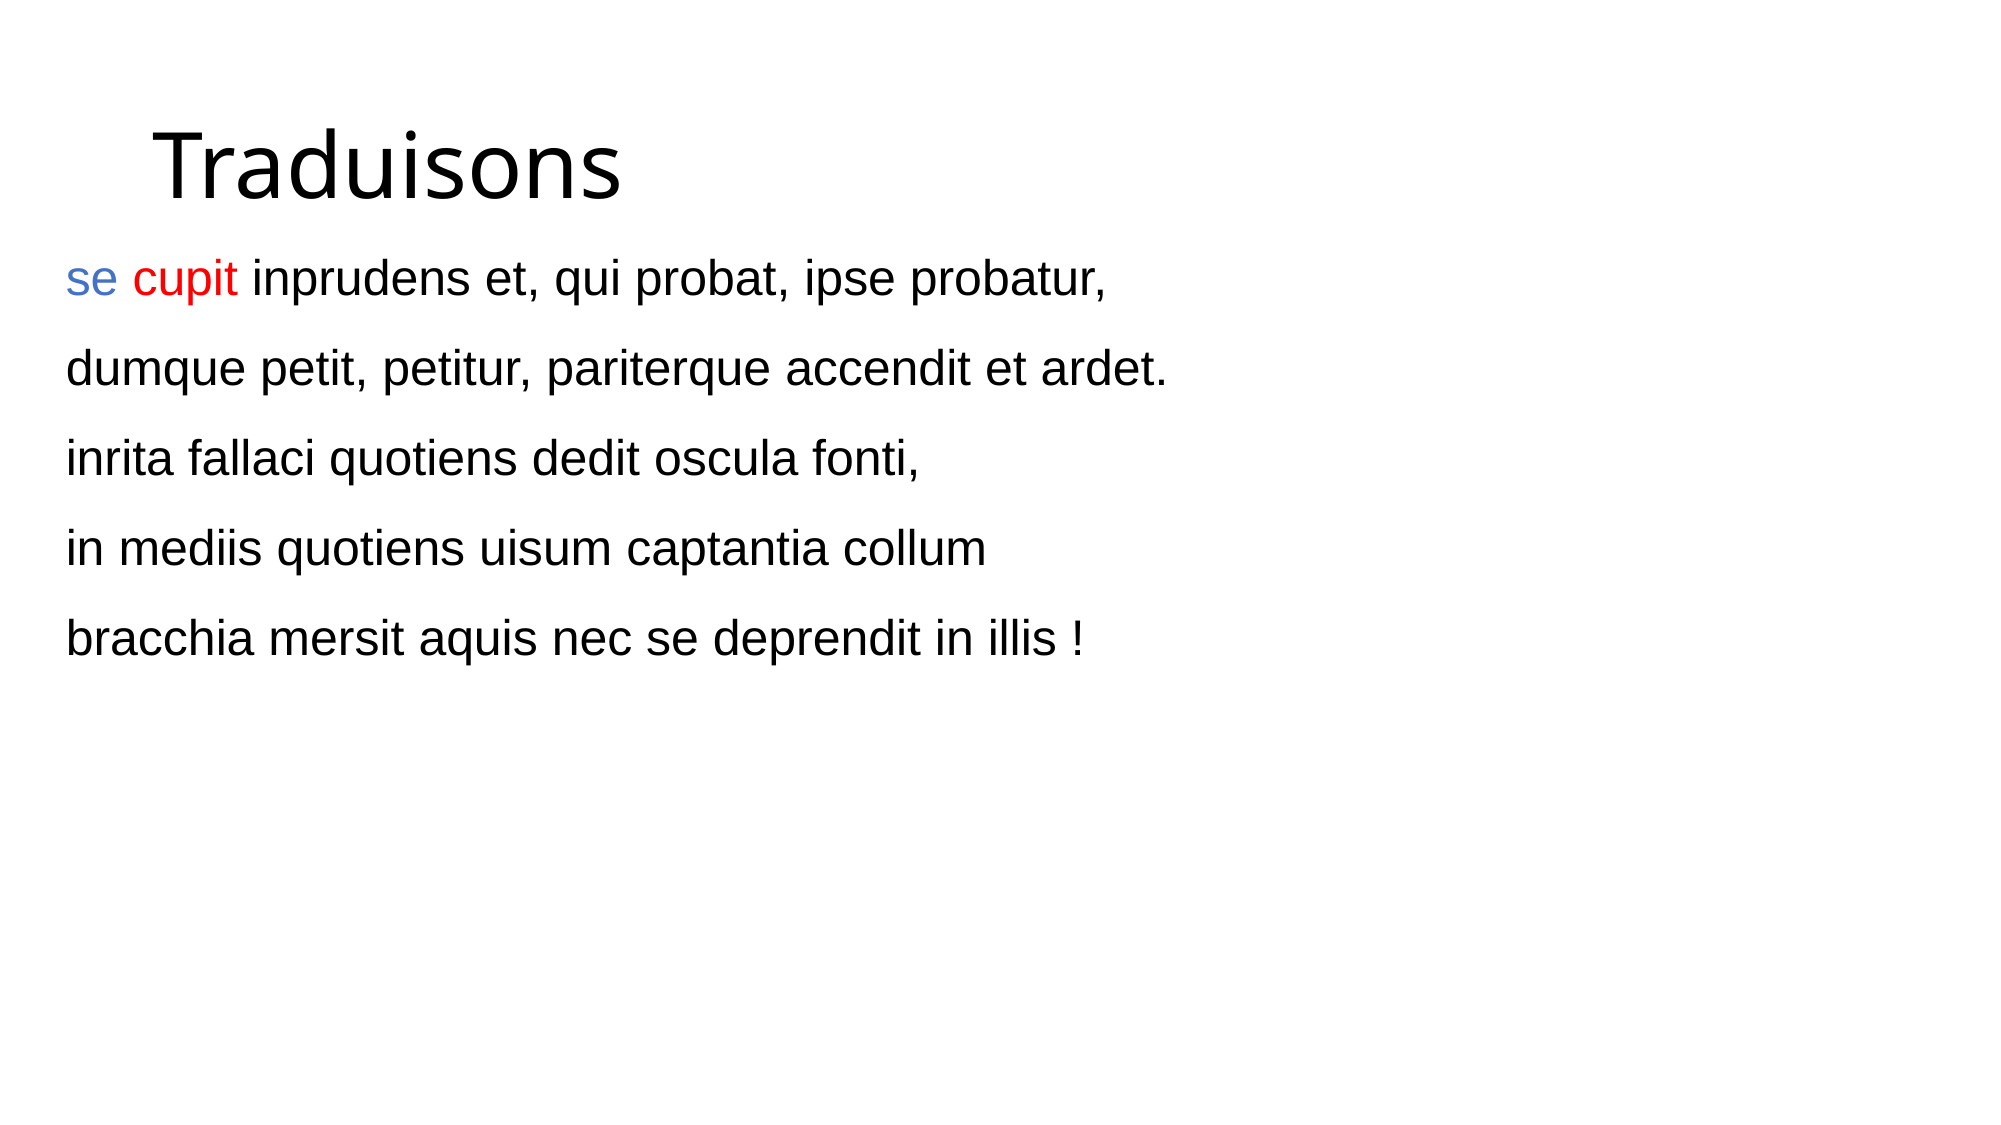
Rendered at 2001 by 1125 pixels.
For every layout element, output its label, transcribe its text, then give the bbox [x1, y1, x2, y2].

list se cupit inprudens et, qui probat, ipse probatur, dumque petit, petitur, pariterque accendit et ardet. inrita fallaci quotiens dedit oscula fonti, in mediis quotiens uisum captantia collum bracchia mersit aquis nec se deprendit in illis ! [50, 207, 2000, 1083]
title Traduisons [137, 59, 1863, 207]
